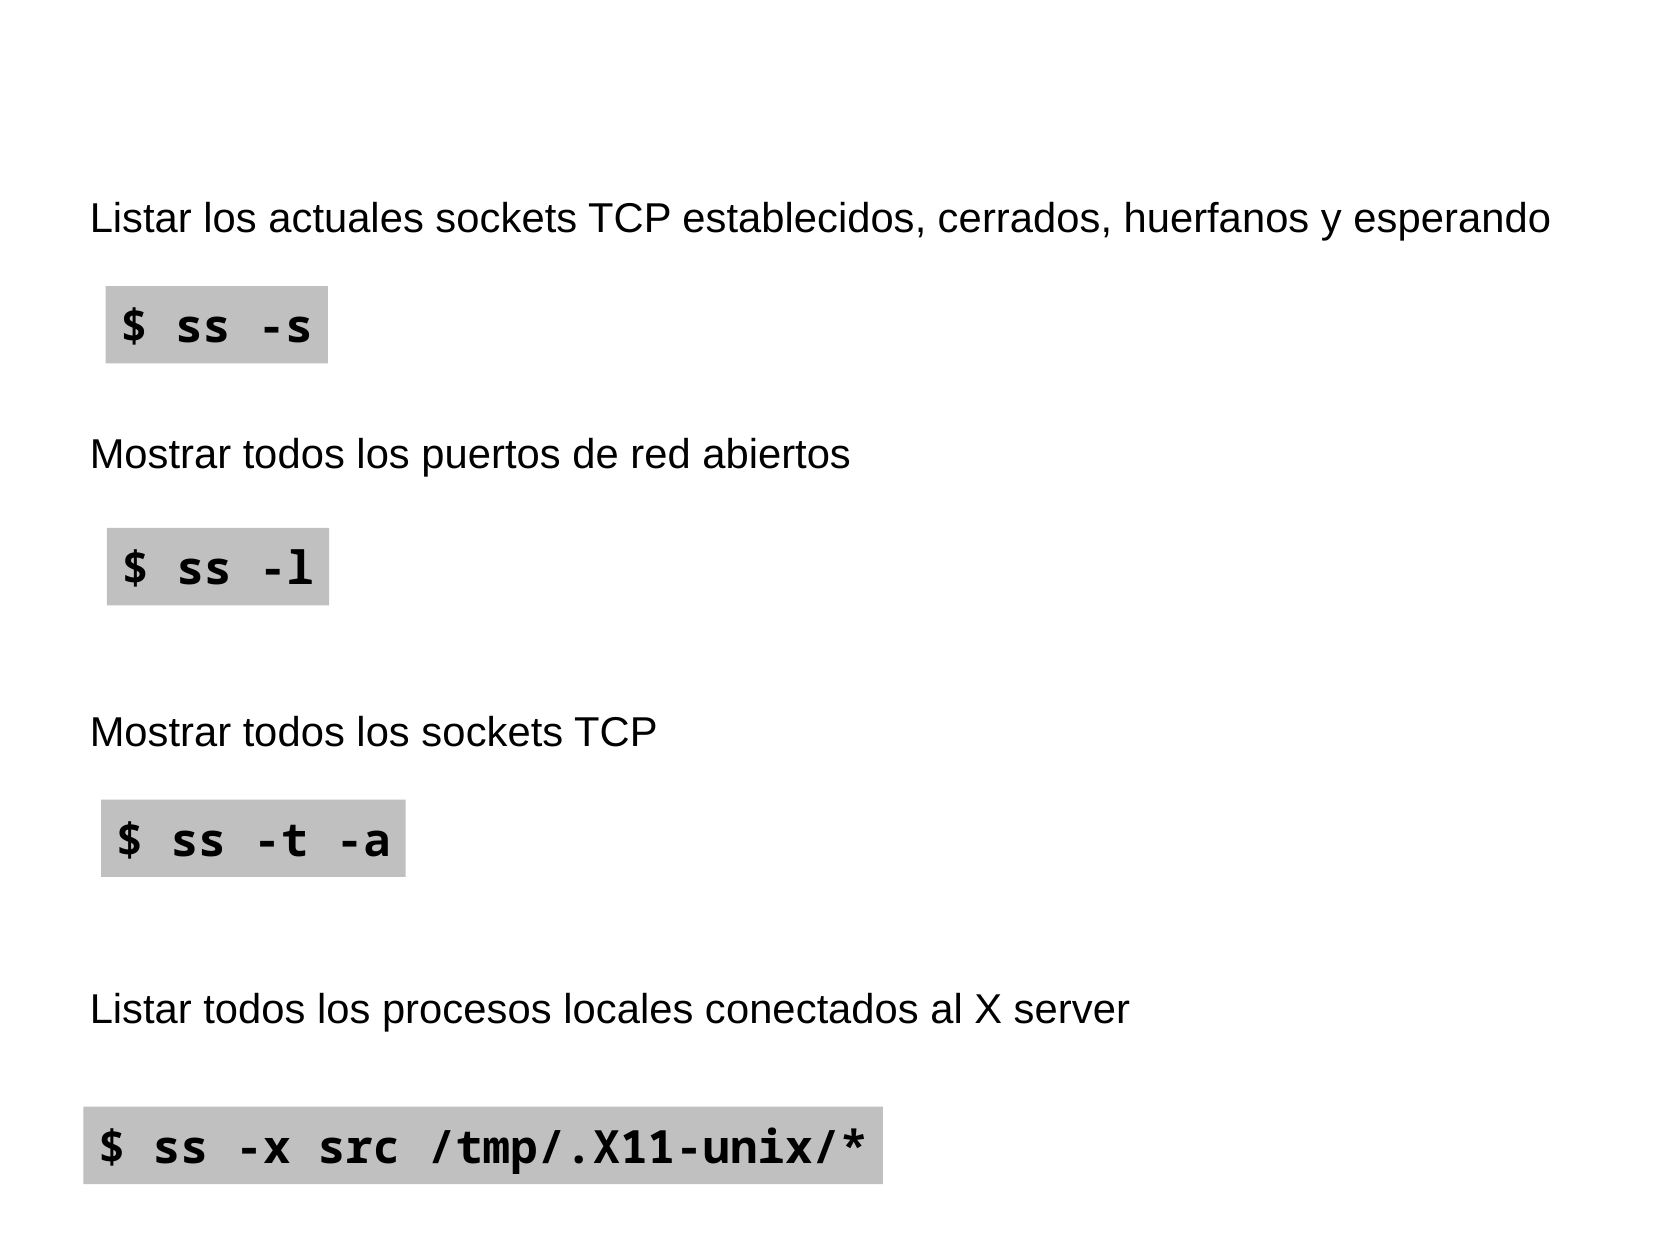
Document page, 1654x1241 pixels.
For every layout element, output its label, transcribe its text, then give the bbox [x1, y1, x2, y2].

text_box Listar todos los procesos locales conectados al X server [75, 978, 1576, 1041]
text_box Mostrar todos los puertos de red abiertos [75, 423, 1576, 486]
text_box Listar los actuales sockets TCP establecidos, cerrados, huerfanos y esperando [75, 187, 1576, 249]
text_box $ ss -s [105, 286, 328, 354]
text_box Mostrar todos los sockets TCP [75, 701, 1576, 763]
text_box $ ss -x src /tmp/.X11-unix/* [83, 1106, 882, 1175]
text_box $ ss -t -a [101, 799, 406, 868]
text_box $ ss -l [106, 527, 330, 596]
